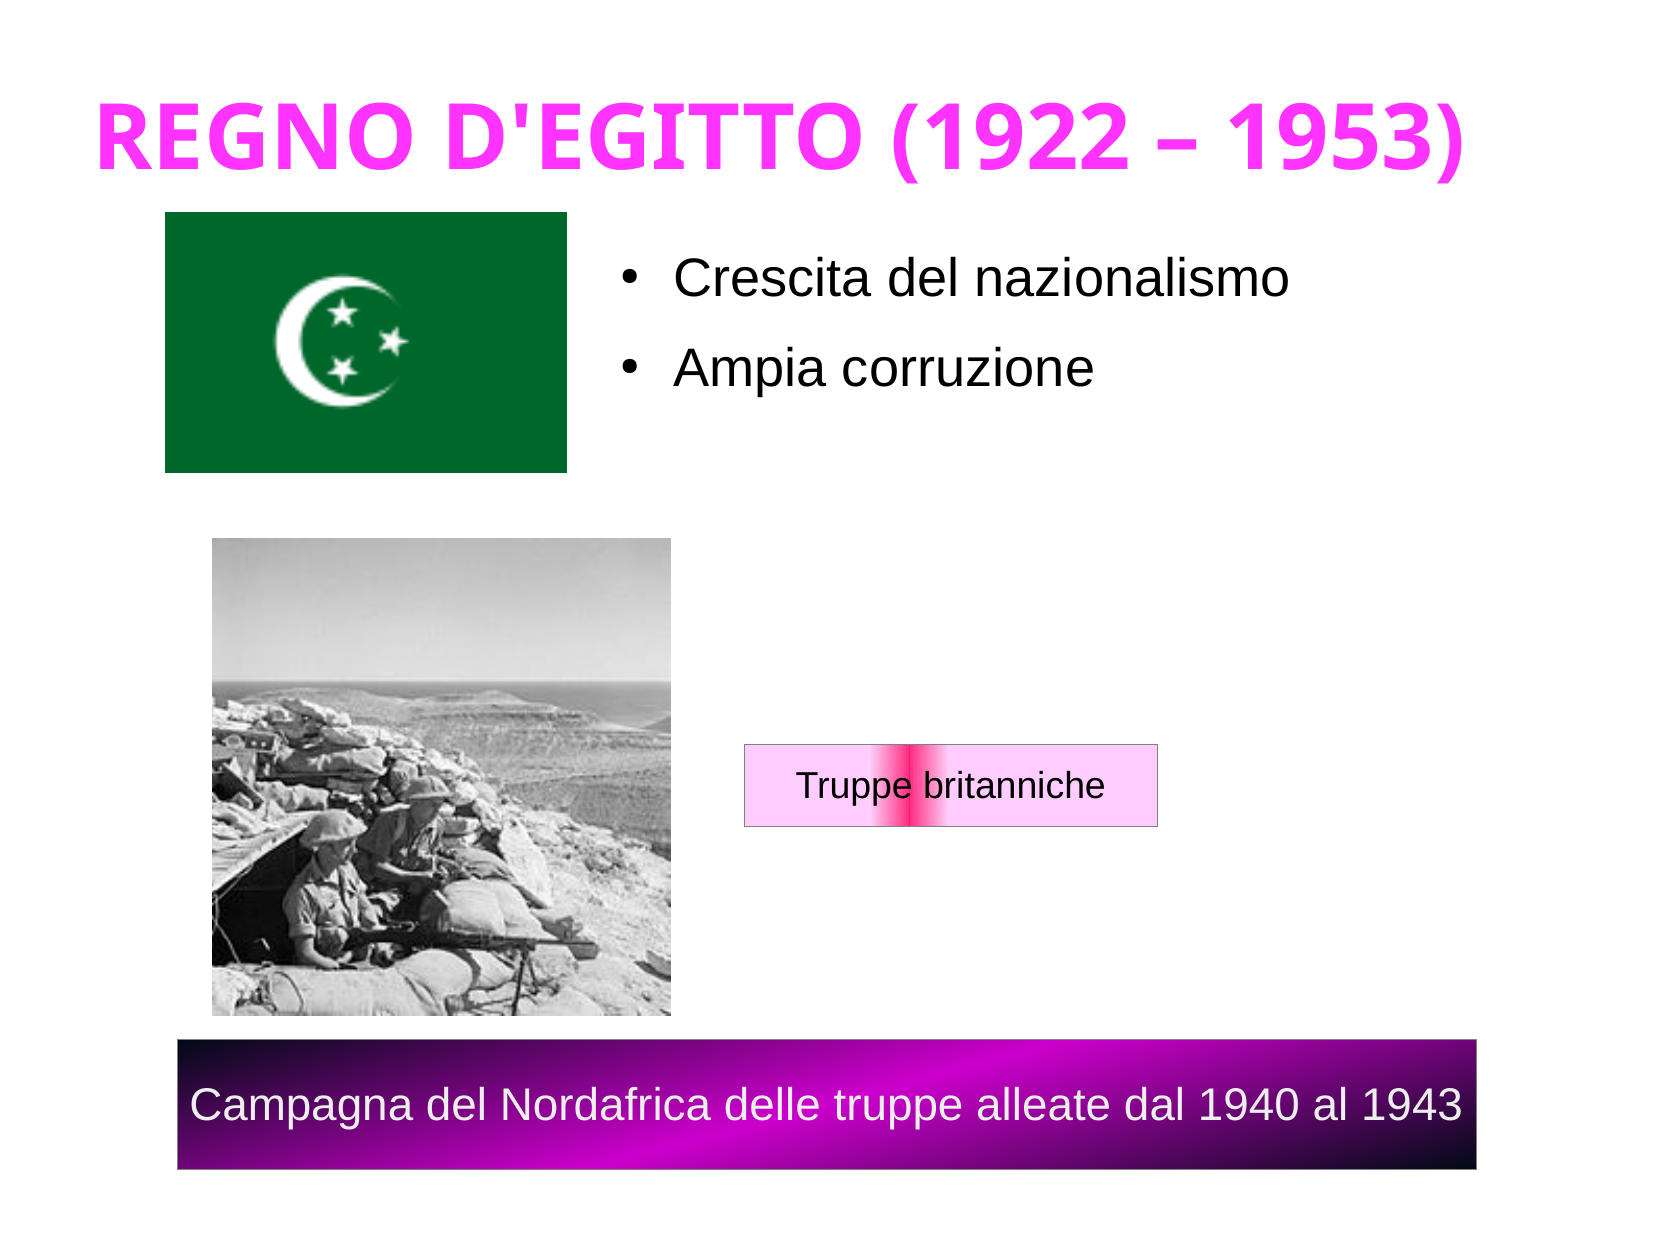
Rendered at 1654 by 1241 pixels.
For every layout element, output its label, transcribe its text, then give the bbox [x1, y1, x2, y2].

text_box Campagna del Nordafrica delle truppe alleate dal 1940 al 1943 [177, 1039, 1477, 1170]
title REGNO D'EGITTO (1922 – 1953) [35, 4, 1524, 469]
text_box Truppe britanniche [744, 744, 1158, 827]
picture [165, 212, 567, 474]
picture [212, 538, 671, 1016]
list Crescita del nazionalismo Ampia corruzione [602, 247, 1329, 638]
